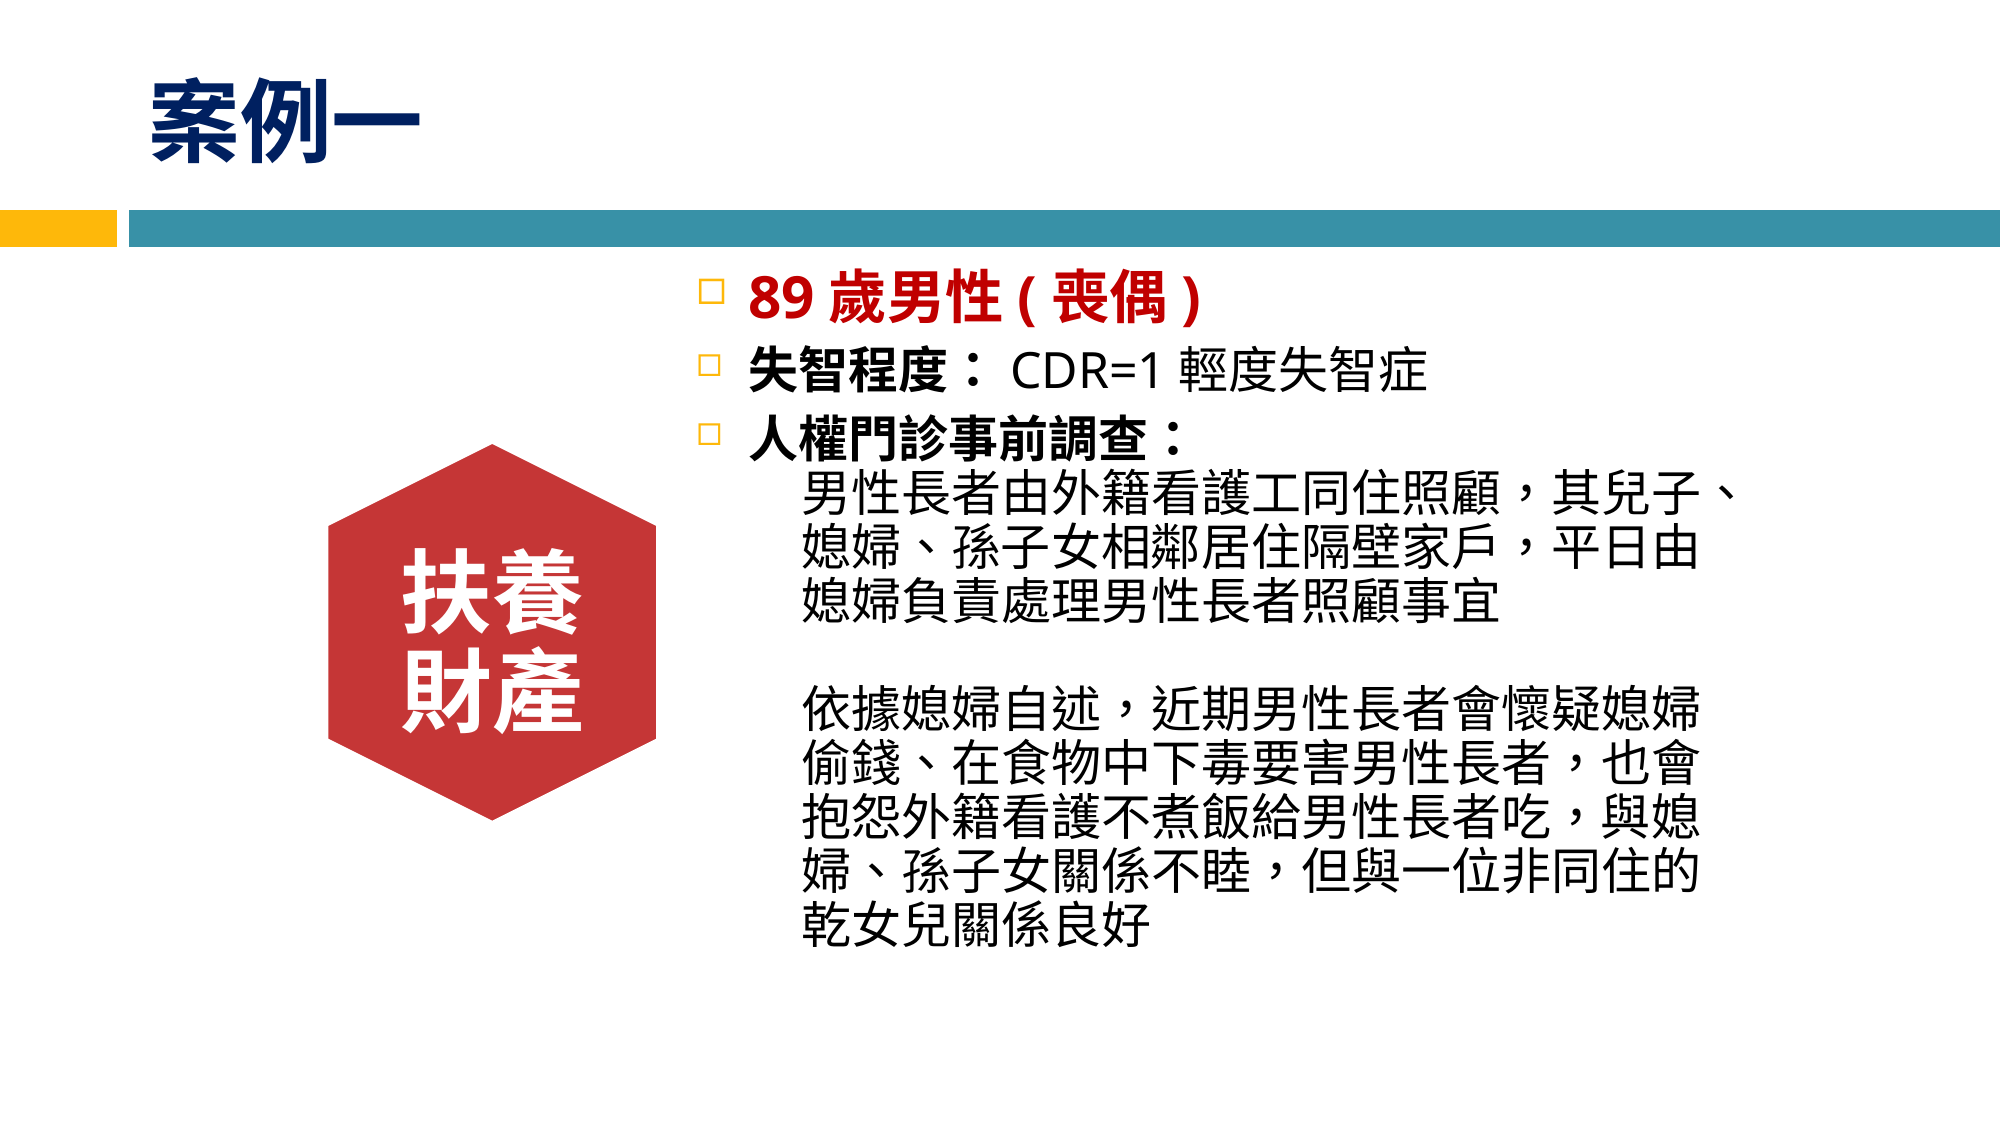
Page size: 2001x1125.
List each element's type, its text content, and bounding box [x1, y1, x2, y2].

title 案例一 [133, 37, 1917, 201]
text_box [326, 442, 658, 766]
text_box 扶養財產 [378, 515, 606, 777]
list 89歲男性(喪偶) 失智程度：CDR=1輕度失智症 人權門診事前調查： 男性長者由外籍看護工同住照顧，其兒子、媳婦、孫子女相鄰居住隔壁家戶，平日由媳婦負責處理男性長者照顧事宜 依據媳婦自述，近期男性長者會懷疑媳婦偷錢、在食物中下毒要害男性長者，也會抱怨外籍看護不煮飯給男性長者吃，與媳婦、孫子女關係不睦，但與一位非同住的乾女兒關係良好 [680, 260, 1750, 1011]
text_box [401, 777, 584, 823]
